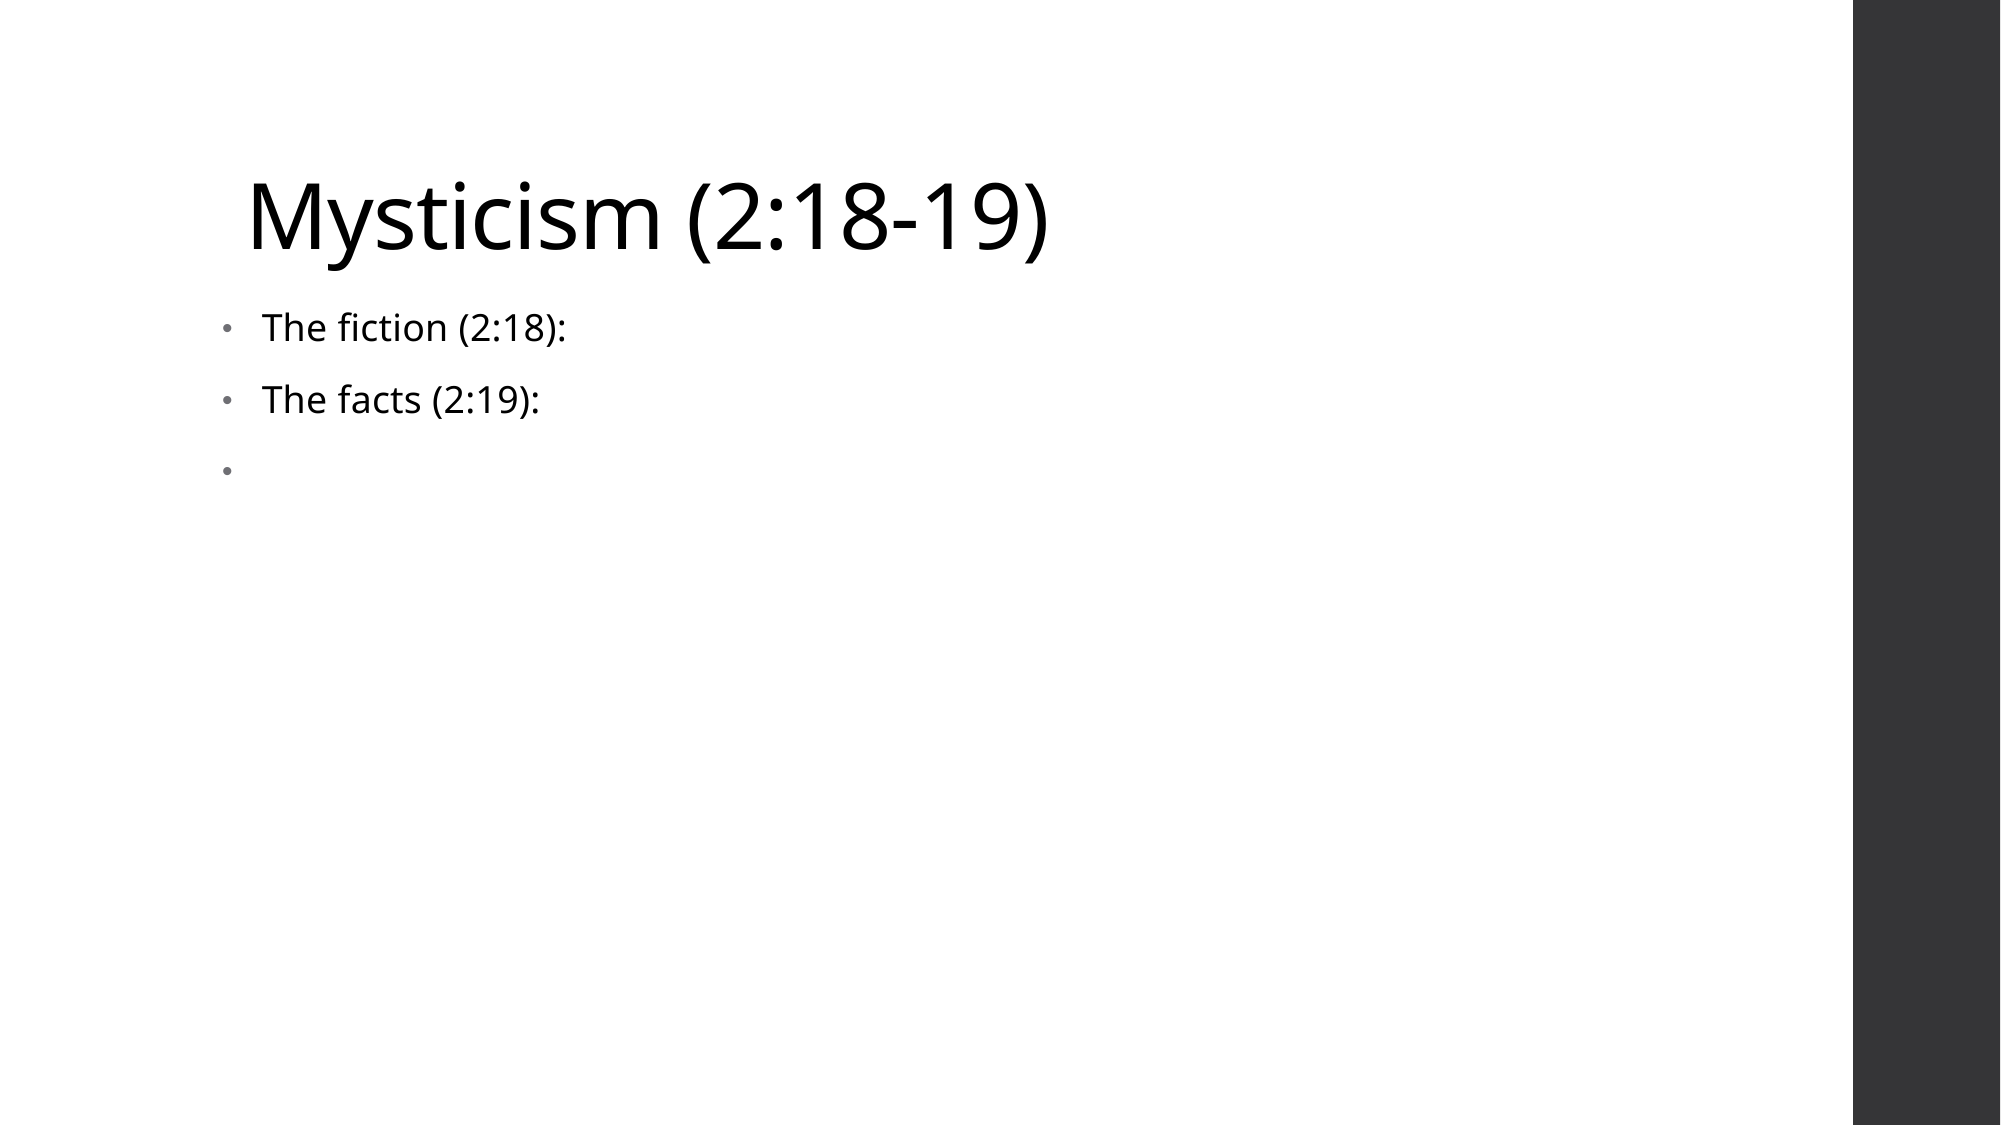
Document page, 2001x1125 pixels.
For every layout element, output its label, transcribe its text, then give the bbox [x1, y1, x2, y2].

title Mysticism (2:18-19) [206, 60, 1797, 278]
list The fiction (2:18): The facts (2:19): [206, 299, 1617, 1014]
